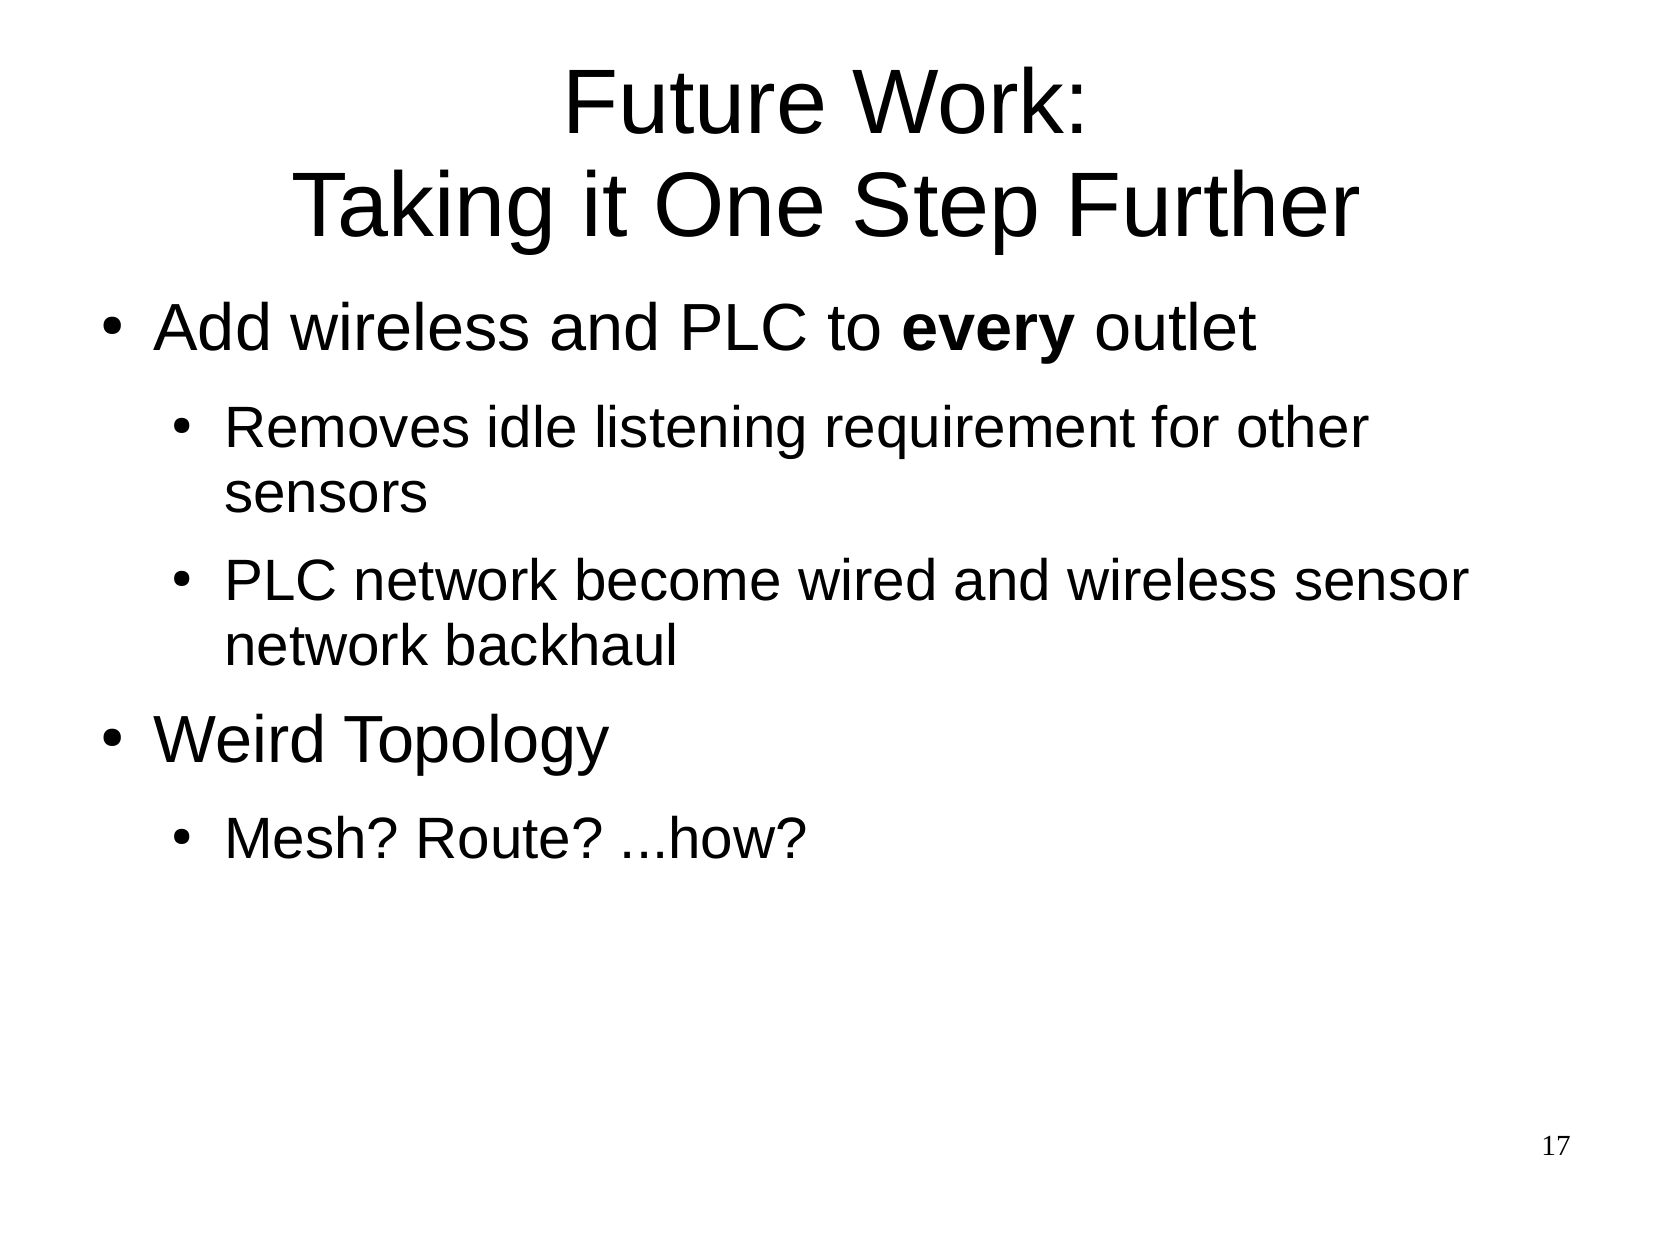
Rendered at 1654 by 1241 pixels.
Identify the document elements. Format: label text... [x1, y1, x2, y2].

list Add wireless and PLC to every outlet Removes idle listening requirement for other sensors PLC network become wired and wireless sensor network backhaul Weird Topology Mesh? Route? ...how? [82, 290, 1571, 1109]
title Future Work: Taking it One Step Further [82, 49, 1571, 257]
